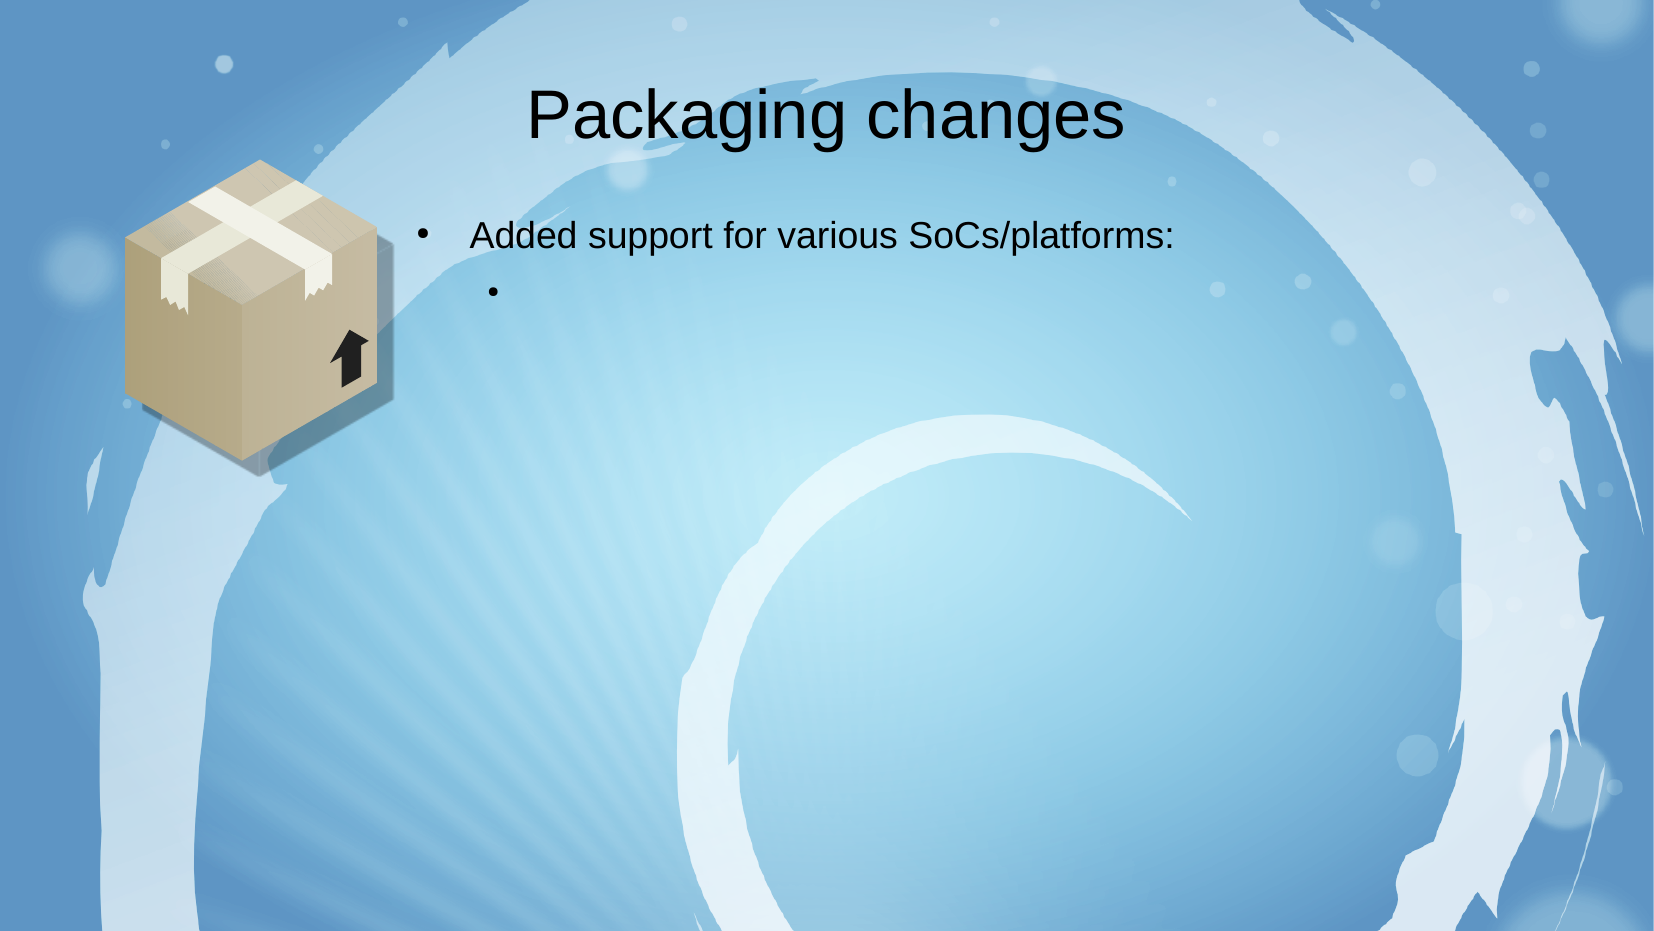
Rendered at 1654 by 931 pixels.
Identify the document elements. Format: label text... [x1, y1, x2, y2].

title Packaging changes [118, 37, 1536, 193]
picture [0, 0, 1654, 931]
text_box Added support for various SoCs/platforms: [383, 206, 1536, 503]
